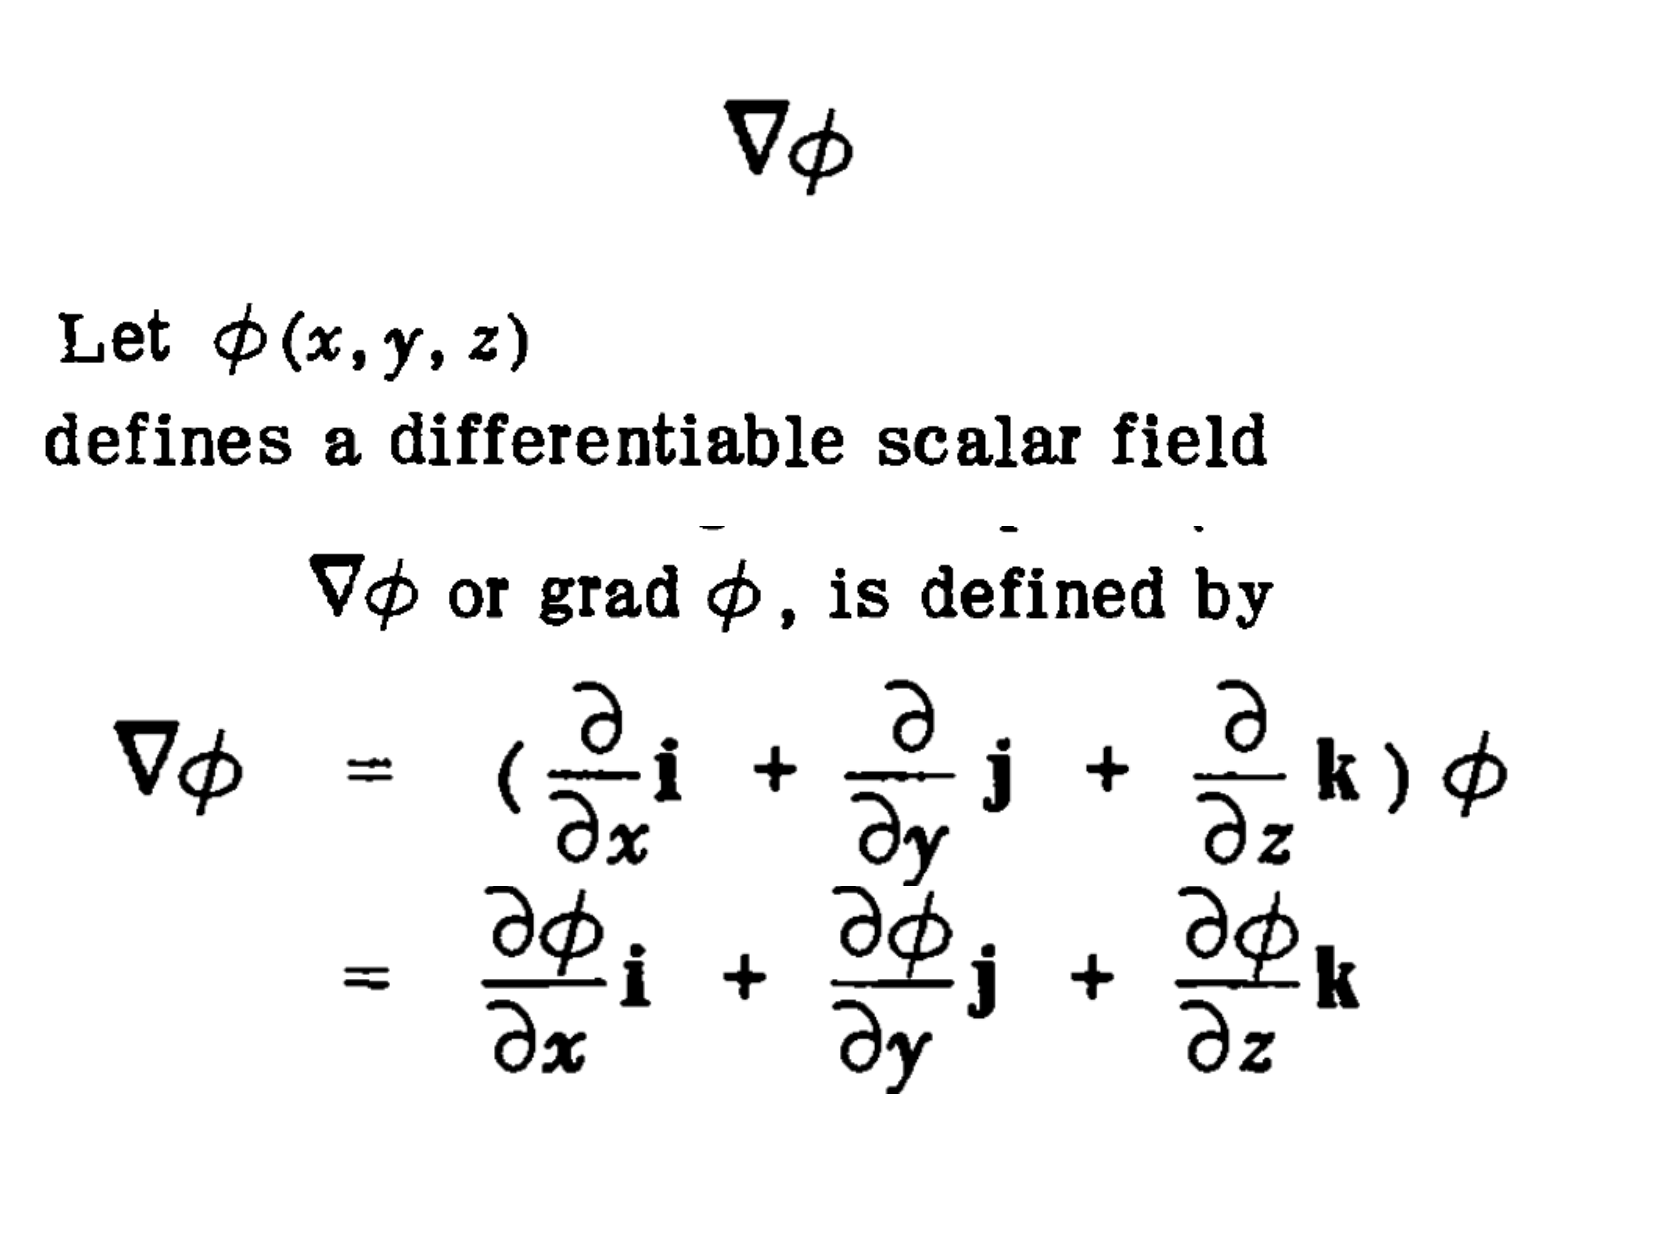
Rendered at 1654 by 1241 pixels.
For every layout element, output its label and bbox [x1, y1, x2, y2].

picture [48, 283, 544, 389]
picture [35, 398, 1275, 485]
picture [70, 670, 1531, 1094]
picture [685, 35, 879, 222]
picture [290, 526, 1288, 650]
